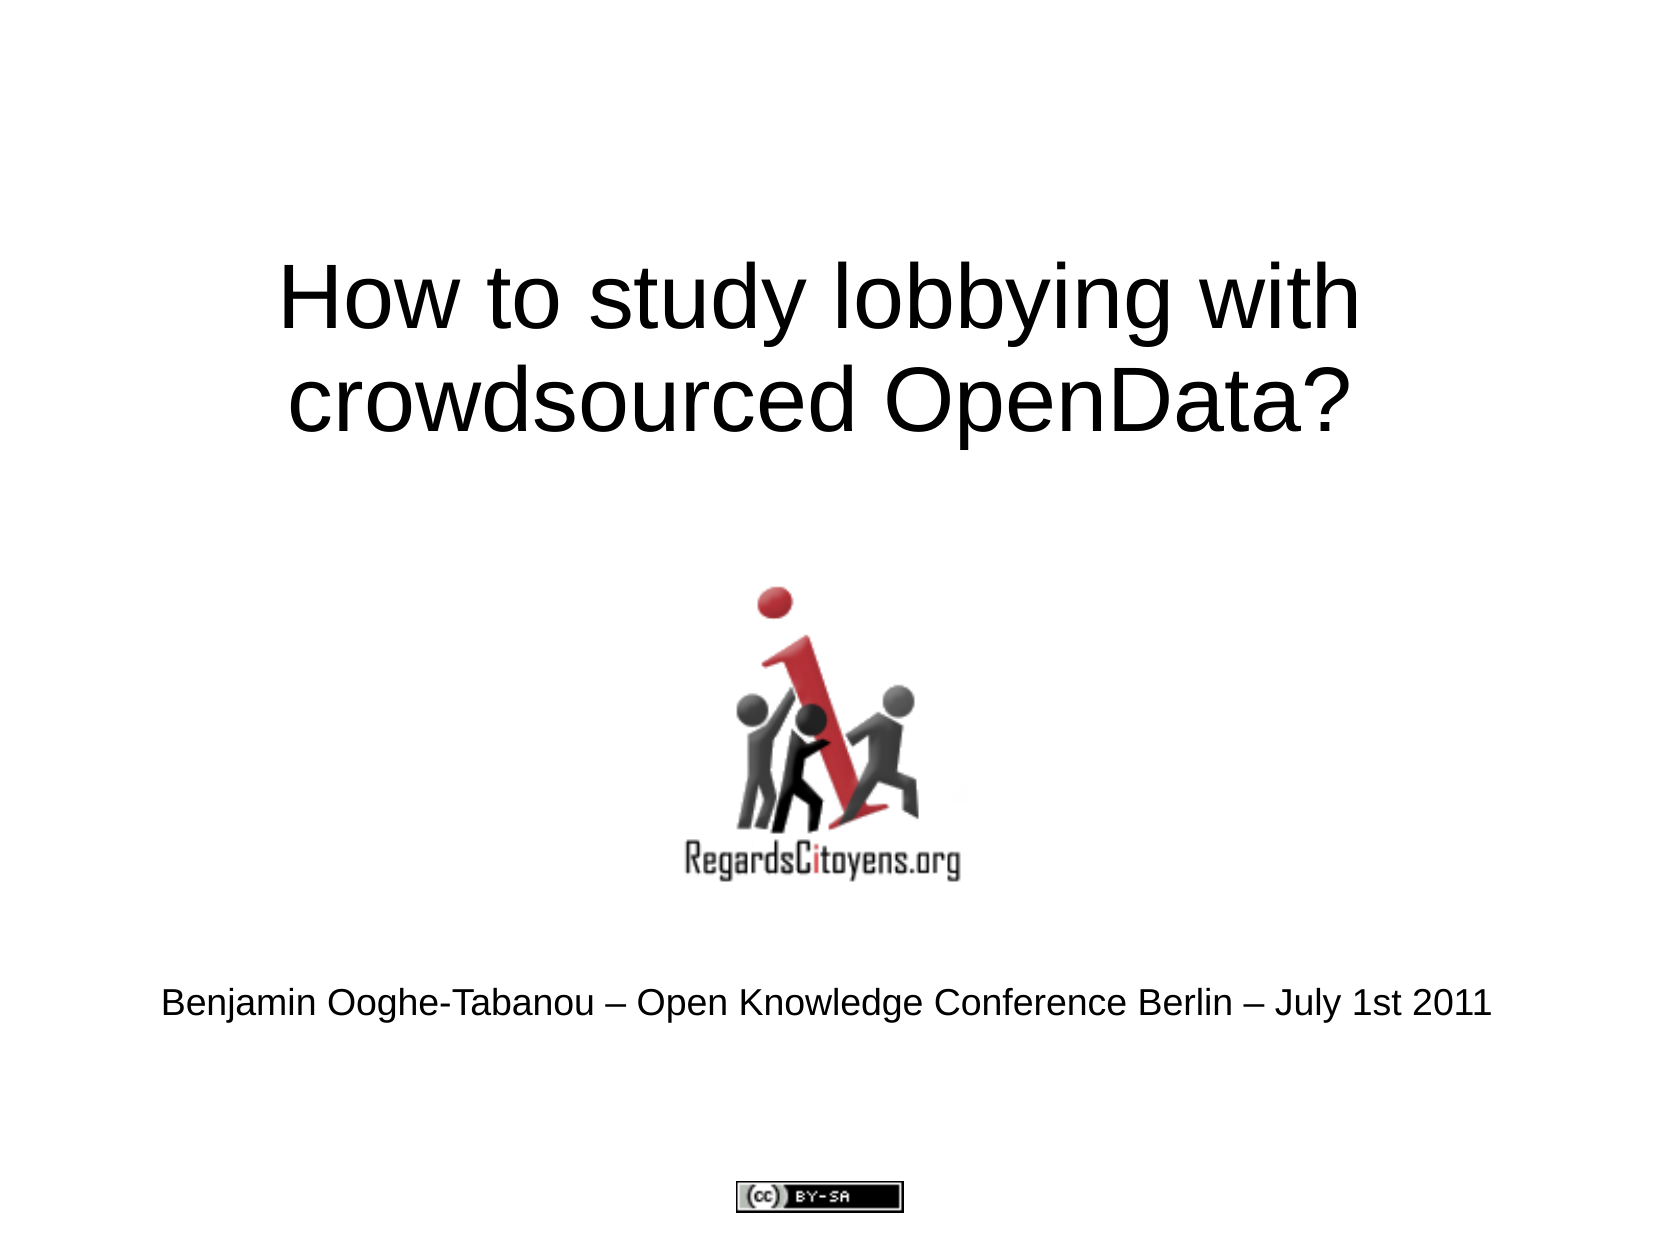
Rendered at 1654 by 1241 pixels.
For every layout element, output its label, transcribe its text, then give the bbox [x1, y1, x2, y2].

picture [736, 1181, 904, 1213]
picture [679, 573, 967, 886]
text_box Benjamin Ooghe-Tabanou – Open Knowledge Conference Berlin – July 1st 2011 [0, 974, 1654, 1032]
title How to study lobbying with crowdsourced OpenData? [76, 188, 1565, 508]
